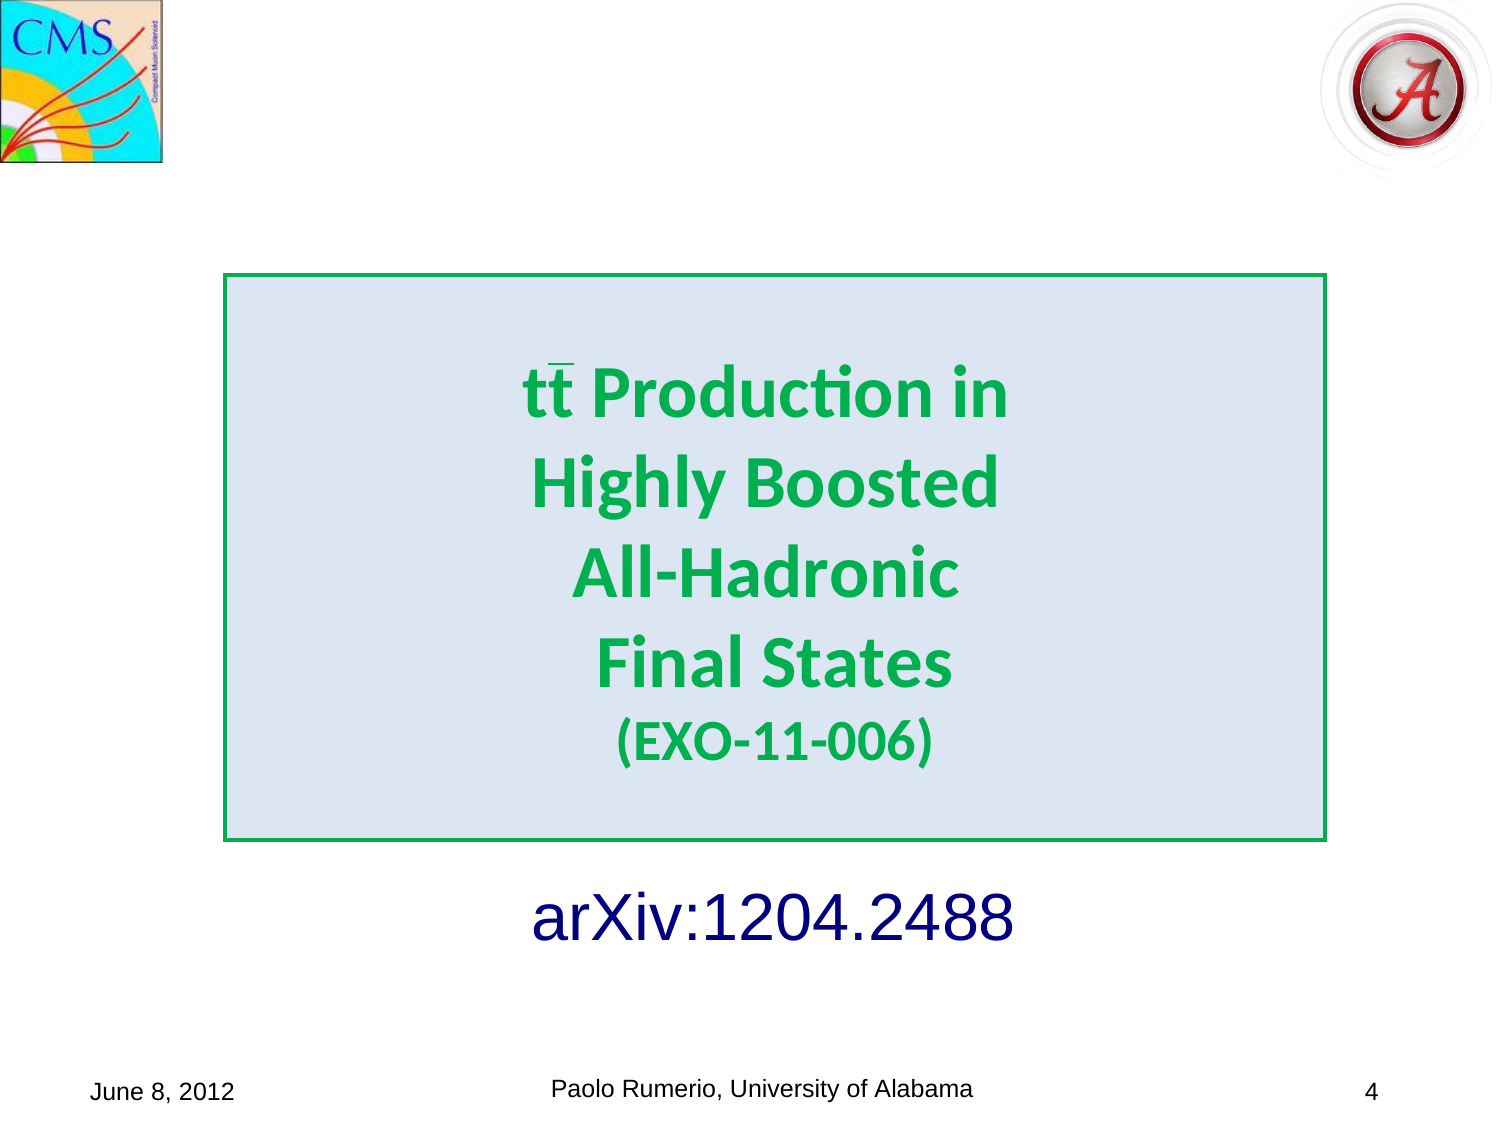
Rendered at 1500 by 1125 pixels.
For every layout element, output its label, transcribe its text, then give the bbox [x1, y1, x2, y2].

picture [0, 0, 163, 163]
text_box tt Production in Highly Boosted All-Hadronic Final States (EXO-11-006) [224, 274, 1326, 841]
text_box arXiv:1204.2488 [516, 866, 1083, 1032]
picture [1319, 0, 1500, 180]
